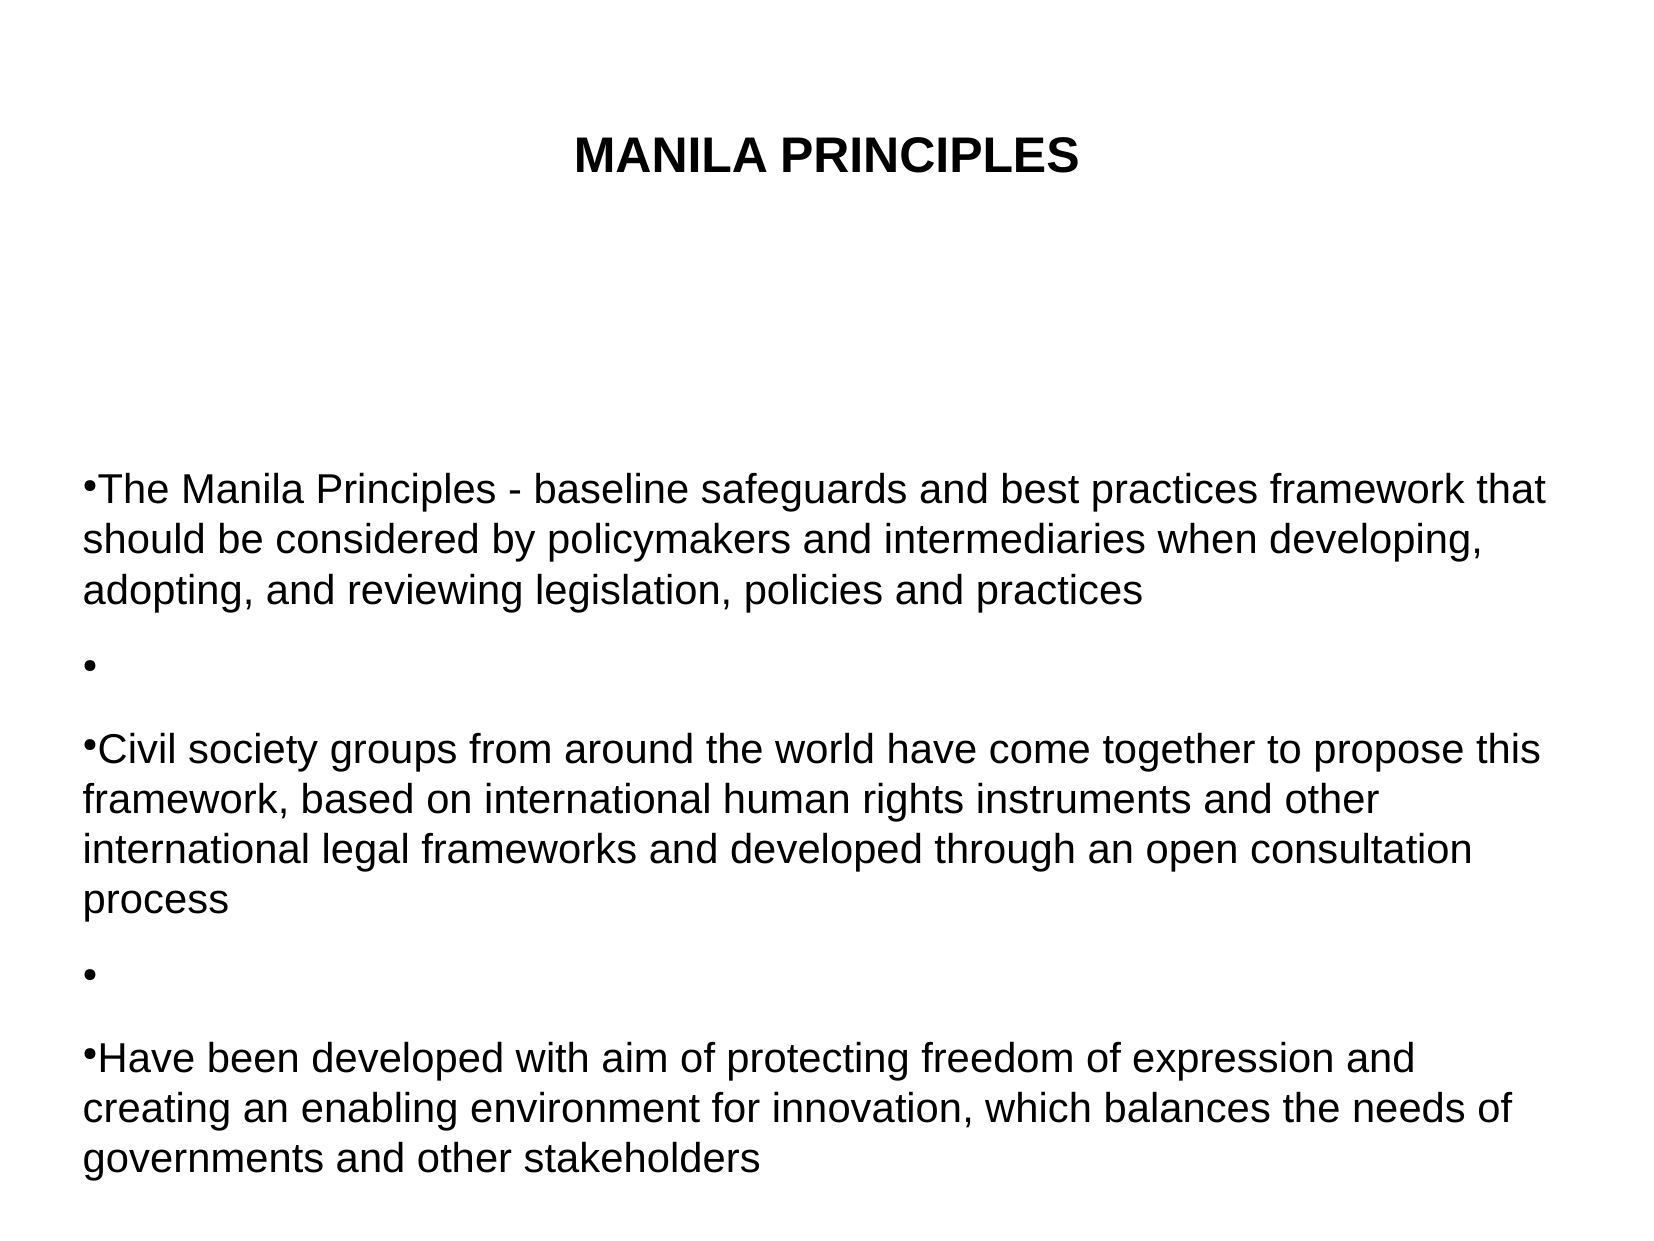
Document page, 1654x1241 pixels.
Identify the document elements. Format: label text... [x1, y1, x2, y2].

subtitle The Manila Principles - baseline safeguards and best practices framework that should be considered by policymakers and intermediaries when developing, adopting, and reviewing legislation, policies and practices Civil society groups from around the world have come together to propose this framework, based on international human rights instruments and other international legal frameworks and developed through an open consultation process Have been developed with aim of protecting freedom of expression and creating an enabling environment for innovation, which balances the needs of governments and other stakeholders [82, 283, 1571, 1017]
title MANILA PRINCIPLES [82, 49, 1571, 257]
